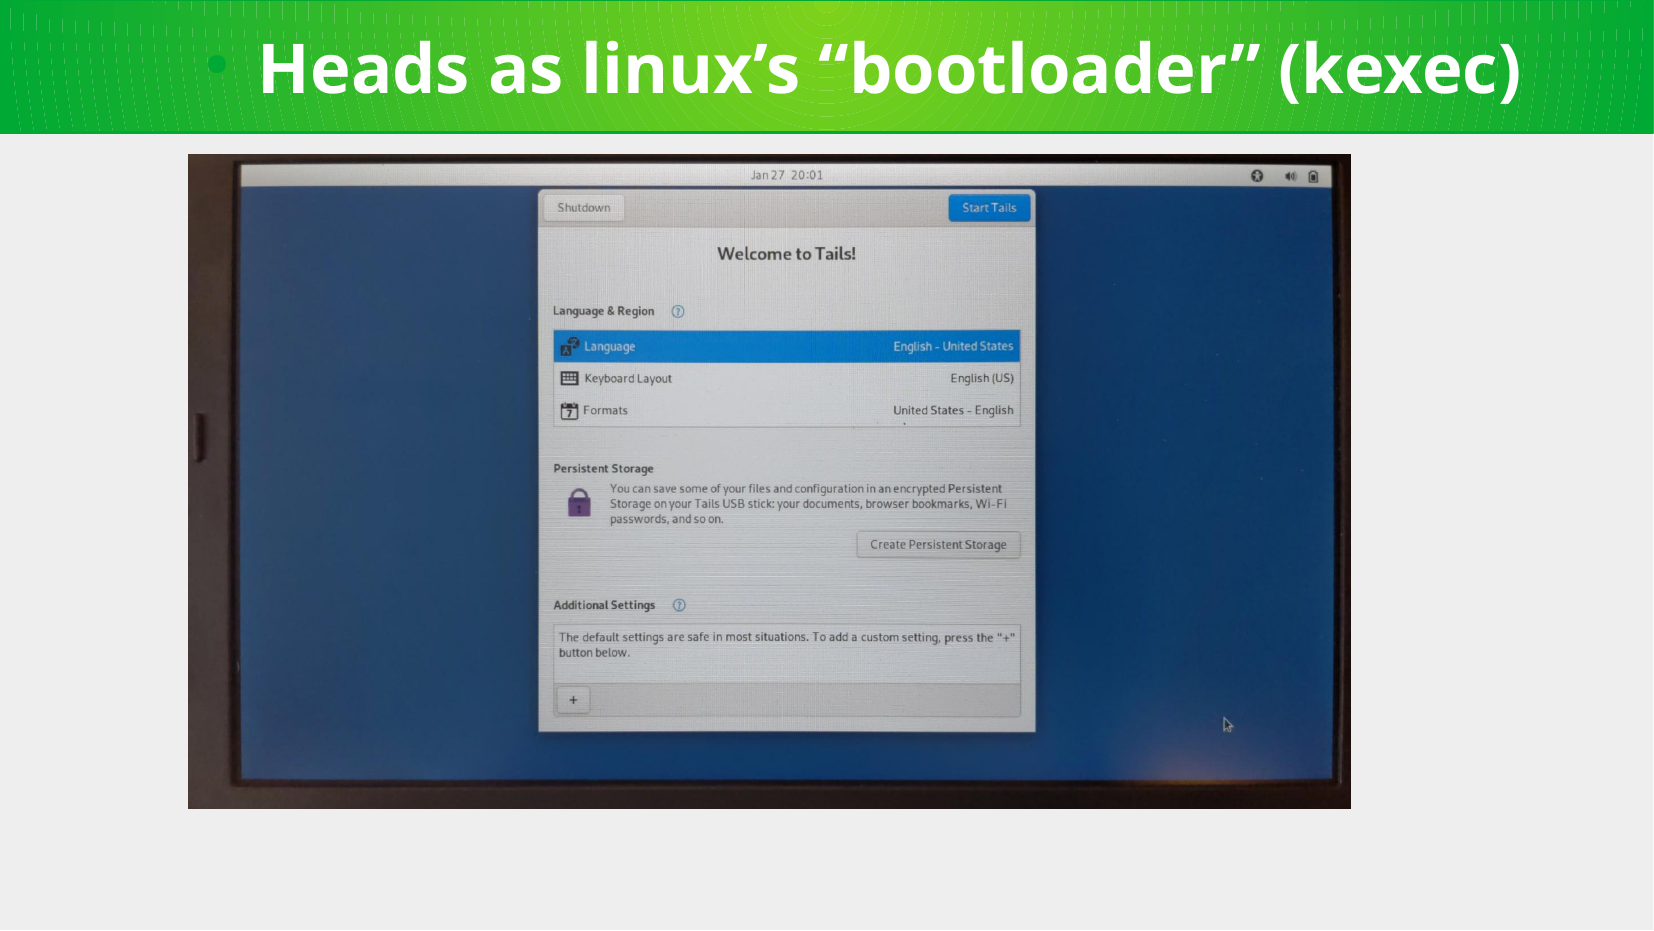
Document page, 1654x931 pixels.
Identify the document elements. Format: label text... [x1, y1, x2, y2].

title Heads as linux’s “bootloader” (kexec) [73, 14, 1565, 119]
picture [188, 154, 1351, 809]
